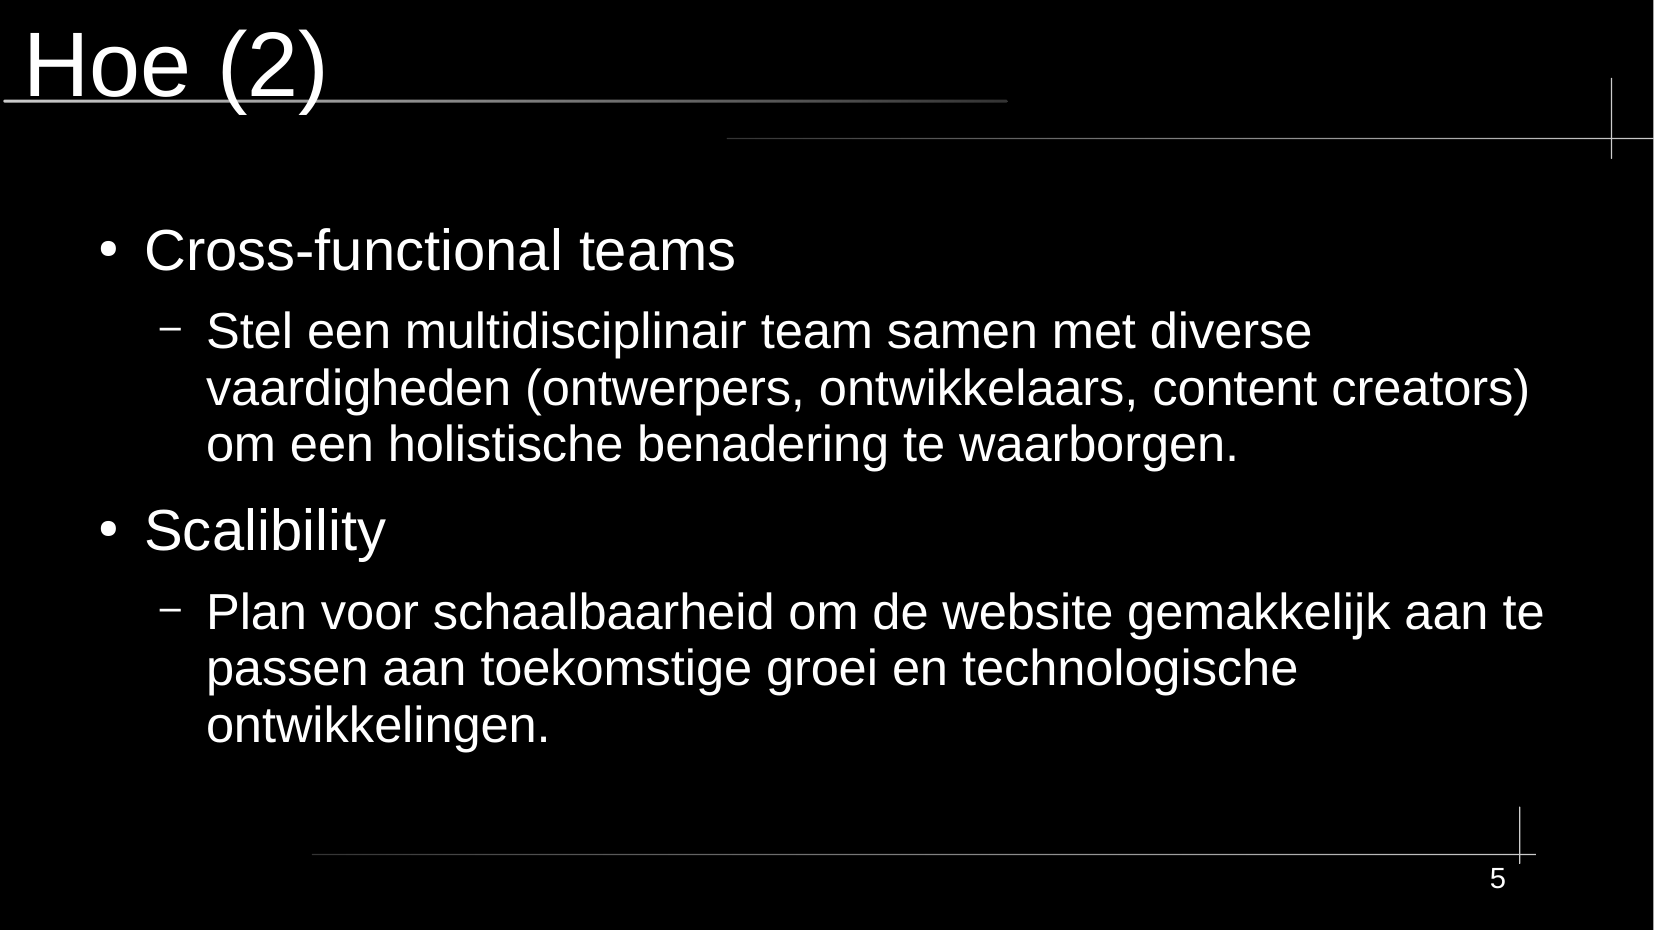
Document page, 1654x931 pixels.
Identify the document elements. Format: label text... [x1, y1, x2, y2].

list Cross-functional teams Stel een multidisciplinair team samen met diverse vaardigheden (ontwerpers, ontwikkelaars, content creators) om een holistische benadering te waarborgen. Scalibility Plan voor schaalbaarheid om de website gemakkelijk aan te passen aan toekomstige groei en technologische ontwikkelingen. [82, 217, 1571, 758]
title Hoe (2) [23, 11, 1589, 119]
